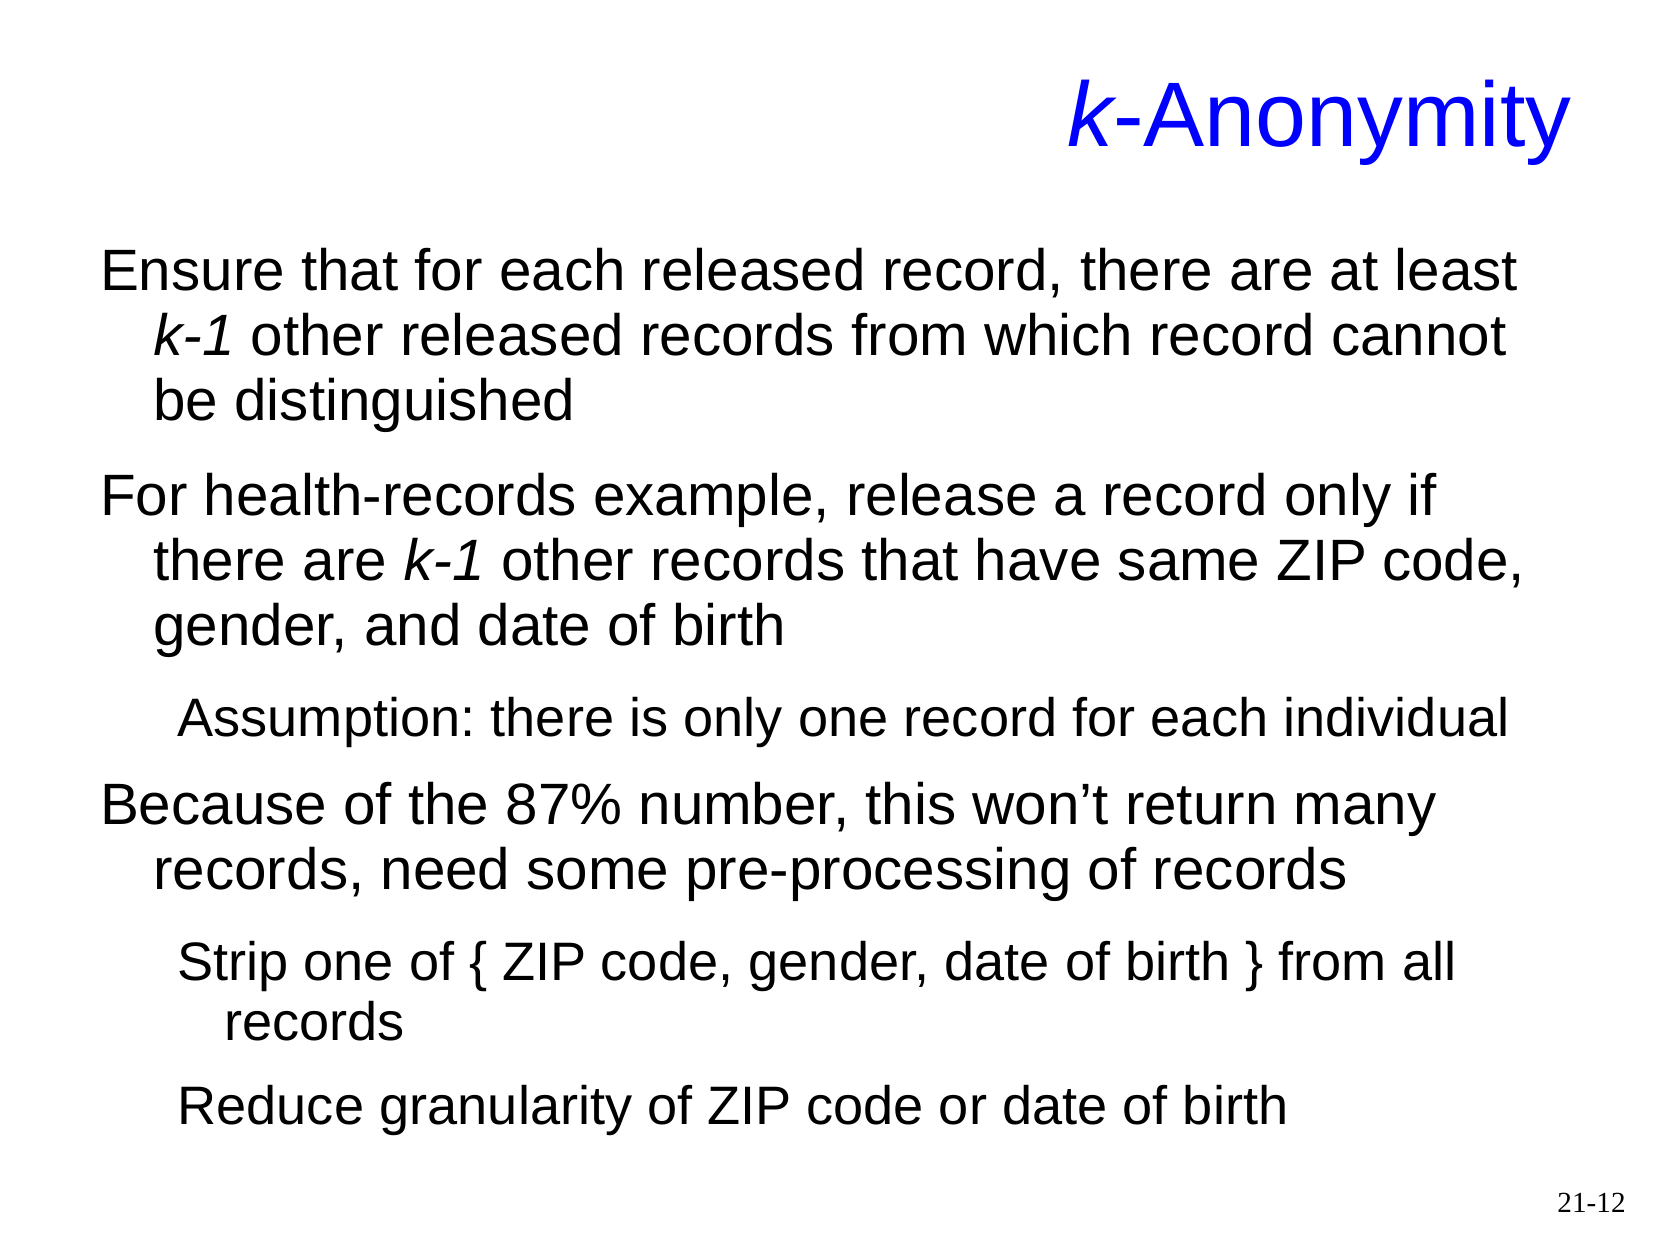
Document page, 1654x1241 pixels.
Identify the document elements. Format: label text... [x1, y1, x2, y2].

list Ensure that for each released record, there are at least k-1 other released records from which record cannot be distinguished For health-records example, release a record only if there are k-1 other records that have same ZIP code, gender, and date of birth Assumption: there is only one record for each individual Because of the 87% number, this won’t return many records, need some pre-processing of records Strip one of { ZIP code, gender, date of birth } from all records Reduce granularity of ZIP code or date of birth [82, 237, 1571, 1170]
title k-Anonymity [84, 11, 1573, 218]
